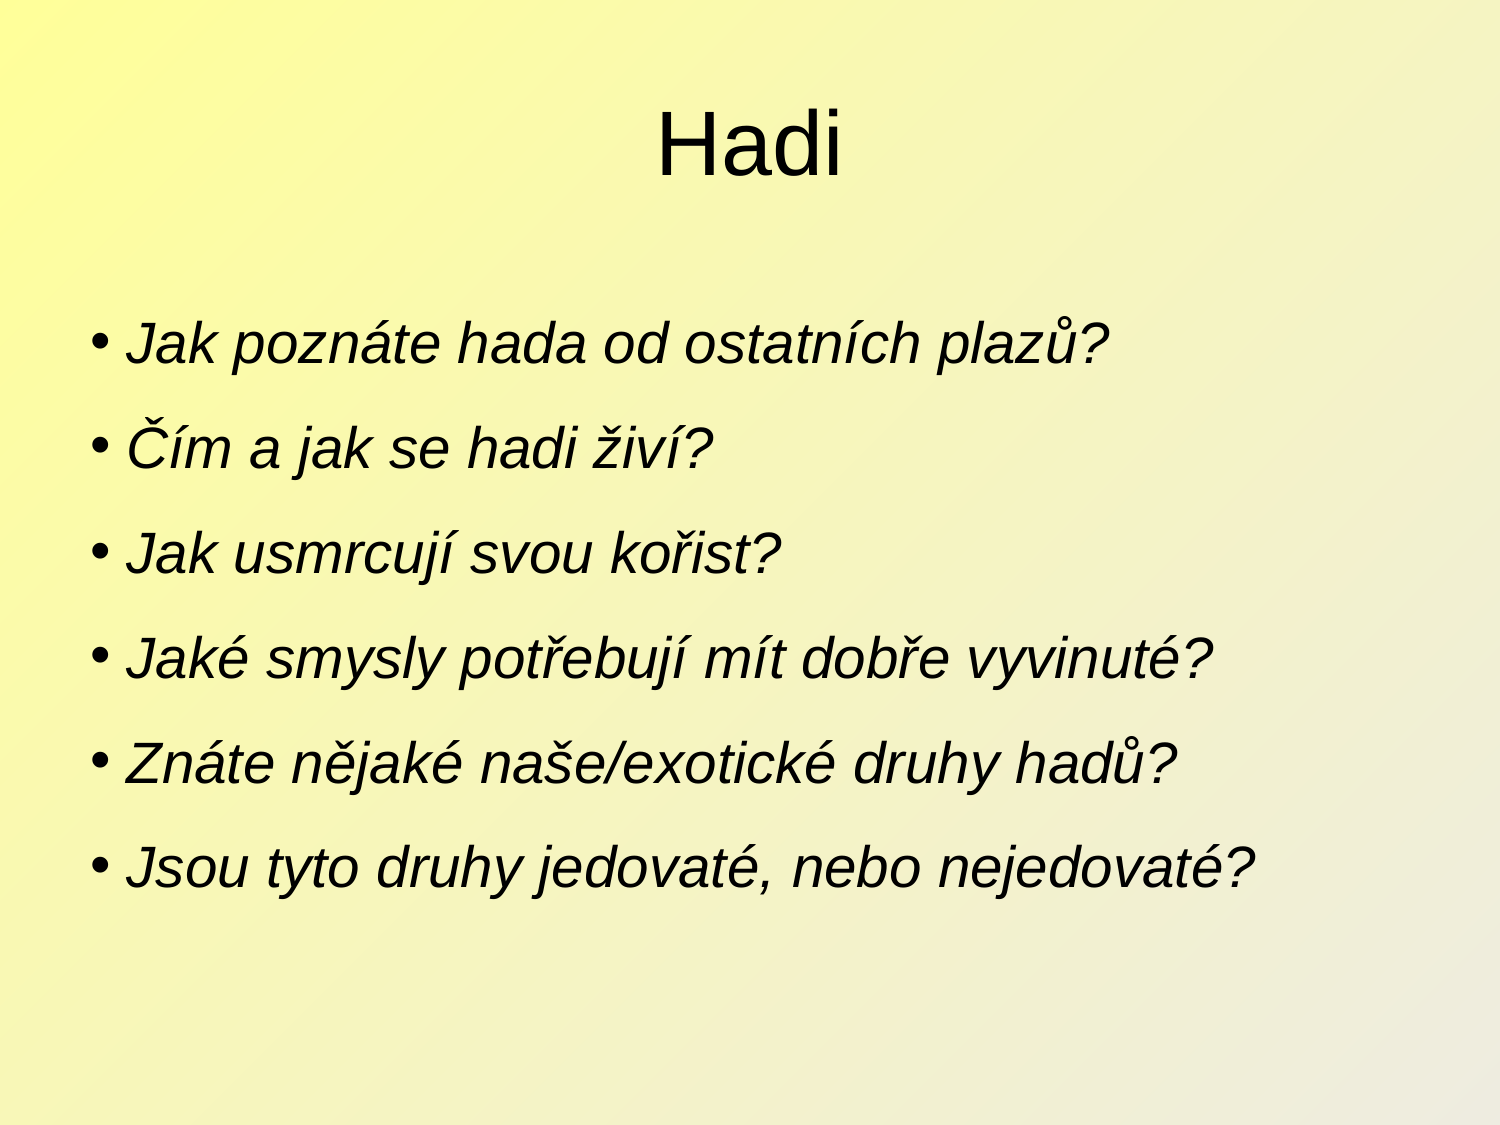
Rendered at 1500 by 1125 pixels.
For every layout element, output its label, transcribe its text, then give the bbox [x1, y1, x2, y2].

title Hadi [75, 45, 1426, 233]
list Jak poznáte hada od ostatních plazů? Čím a jak se hadi živí? Jak usmrcují svou kořist? Jaké smysly potřebují mít dobře vyvinuté? Znáte nějaké naše/exotické druhy hadů? Jsou tyto druhy jedovaté, nebo nejedovaté? [75, 262, 1426, 1006]
